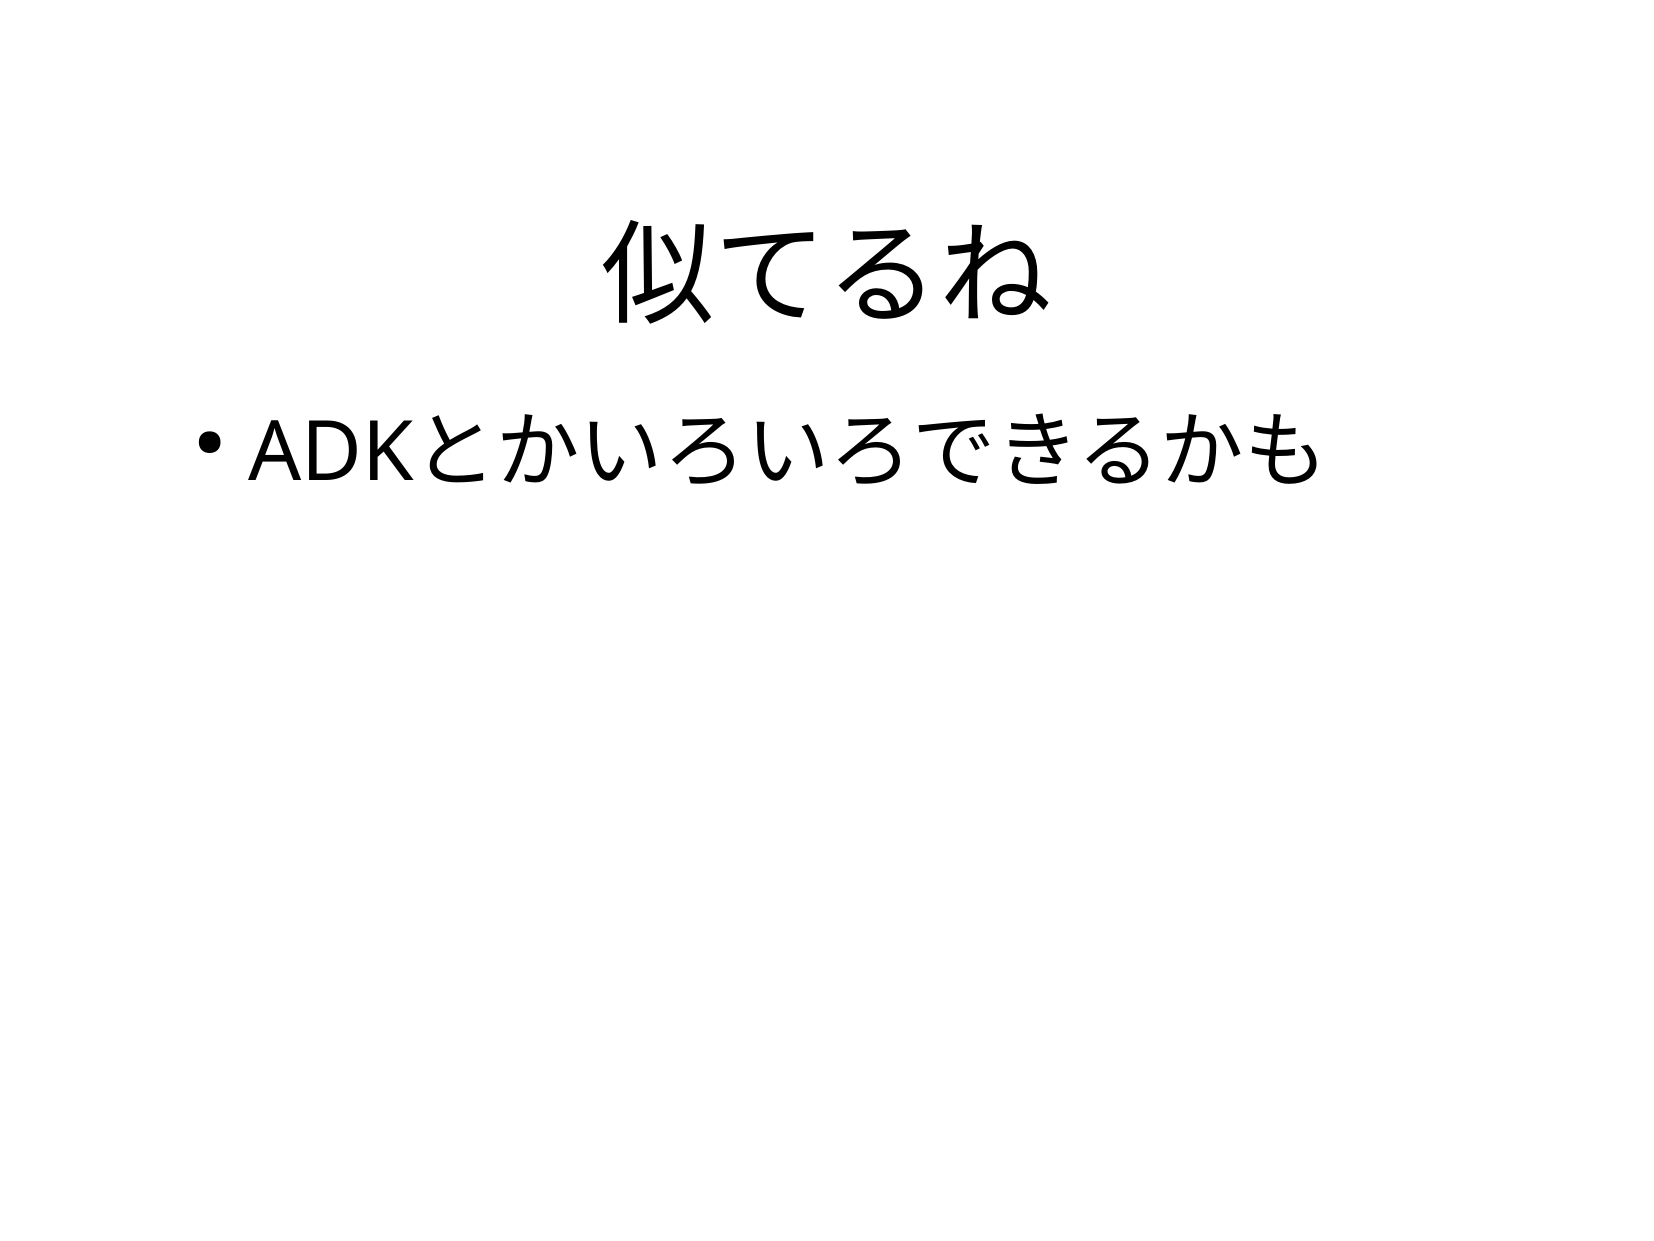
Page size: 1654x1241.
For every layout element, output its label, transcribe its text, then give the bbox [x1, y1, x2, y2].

list ADKとかいろいろできるかも [177, 383, 1571, 1203]
title 似てるね [82, 161, 1571, 369]
